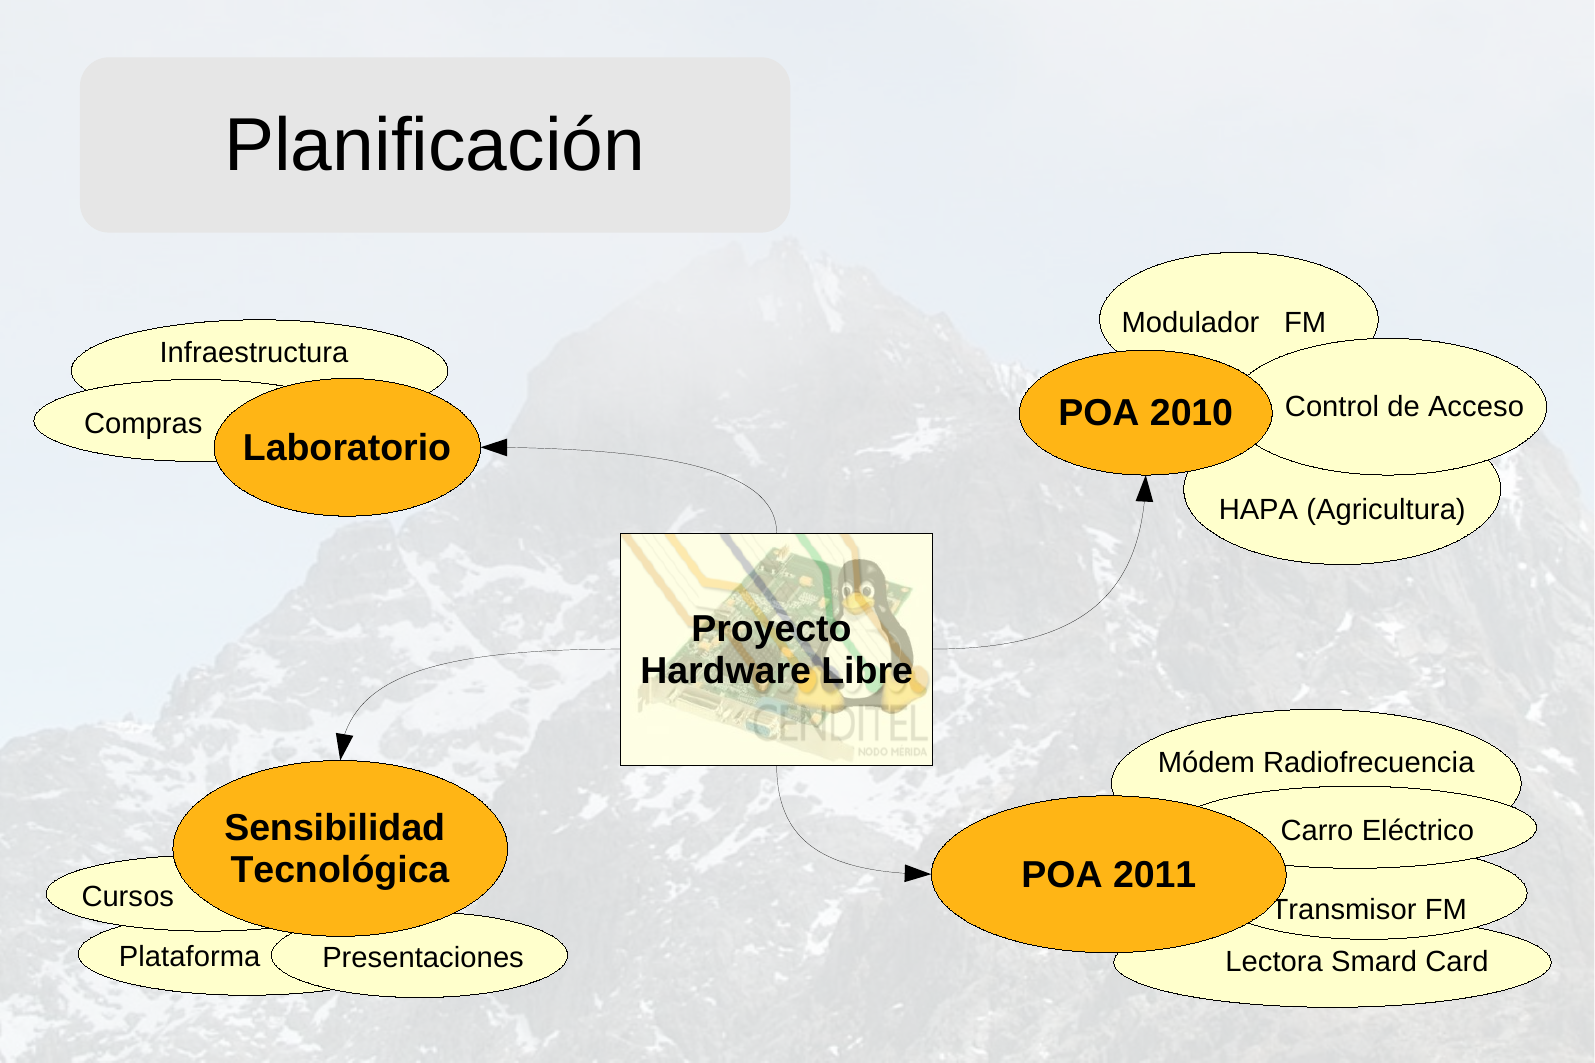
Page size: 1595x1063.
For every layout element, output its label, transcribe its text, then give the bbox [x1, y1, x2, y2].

text_box Carro Eléctrico [1199, 786, 1537, 869]
text_box Modulador FM [1099, 252, 1379, 374]
text_box Proyecto Hardware Libre [620, 533, 933, 766]
text_box POA 2011 [931, 795, 1287, 953]
text_box HAPA (Agricultura) [1183, 445, 1501, 565]
text_box Sensibilidad Tecnológica [172, 760, 508, 937]
text_box Compras [33, 379, 284, 462]
text_box Presentaciones [271, 913, 568, 998]
text_box Infraestructura [71, 319, 448, 392]
text_box Lectora Smard Card [1113, 924, 1552, 1008]
text_box Transmisor FM [1248, 858, 1528, 940]
text_box Cursos [46, 856, 269, 932]
text_box Control de Acceso [1247, 338, 1547, 476]
text_box POA 2010 [1019, 350, 1273, 476]
text_box Módem Radiofrecuencia [1111, 709, 1522, 806]
text_box Planificación [79, 57, 791, 233]
text_box Plataforma [78, 926, 330, 996]
text_box Laboratorio [214, 378, 481, 517]
